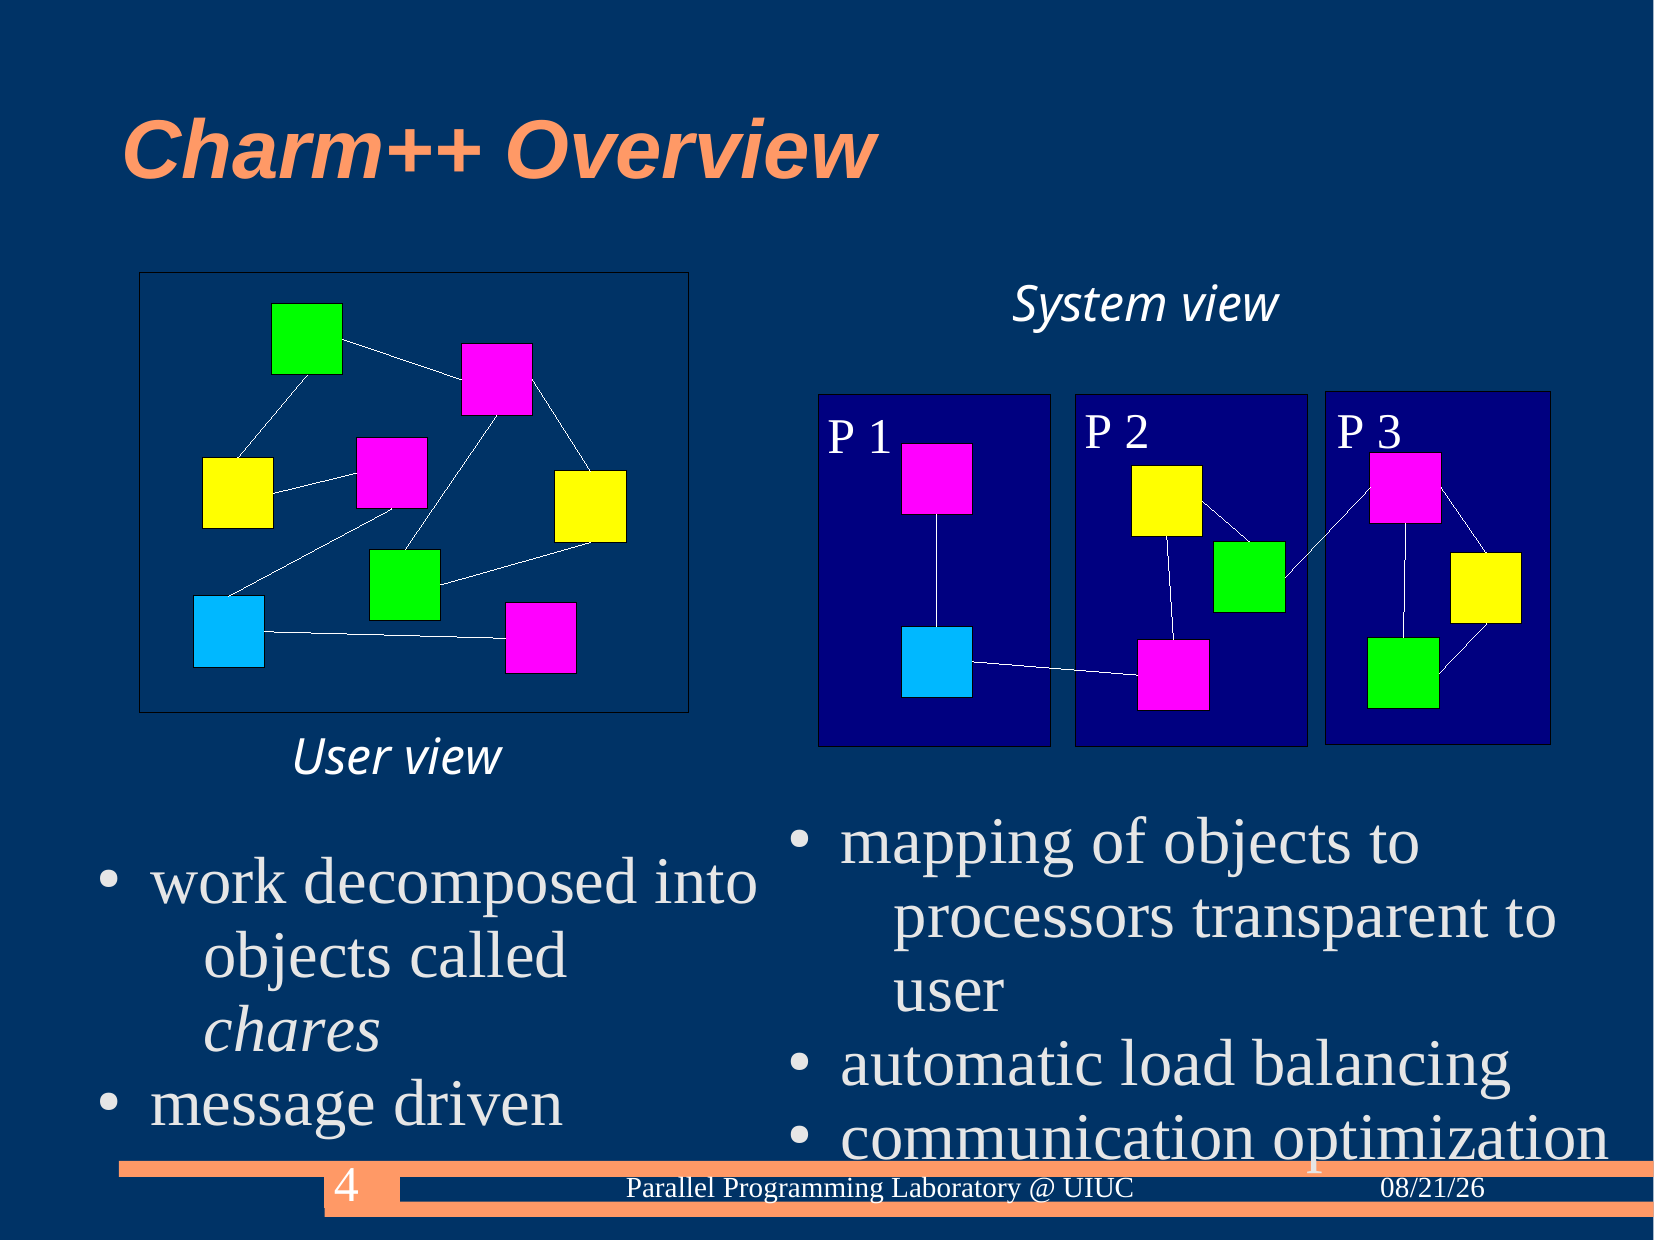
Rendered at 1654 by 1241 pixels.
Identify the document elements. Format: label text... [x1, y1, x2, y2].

text_box System view [1012, 268, 1296, 335]
text_box [818, 394, 1051, 747]
title Charm++ Overview [121, 46, 1534, 254]
text_box [554, 470, 627, 543]
text_box P 1 [827, 408, 893, 465]
text_box User view [291, 721, 518, 788]
text_box [356, 437, 428, 509]
text_box [1075, 394, 1308, 747]
text_box [369, 549, 441, 621]
text_box [271, 303, 343, 375]
text_box [505, 602, 577, 674]
text_box [193, 595, 265, 668]
text_box P 2 [1084, 404, 1150, 460]
text_box [461, 343, 533, 416]
text_box [202, 457, 274, 529]
list mapping of objects to processors transparent to user automatic load balancing communication optimization [752, 803, 1654, 1137]
text_box P 3 [1336, 404, 1402, 460]
list work decomposed into objects called chares message driven [61, 843, 752, 1130]
text_box [1325, 391, 1551, 745]
